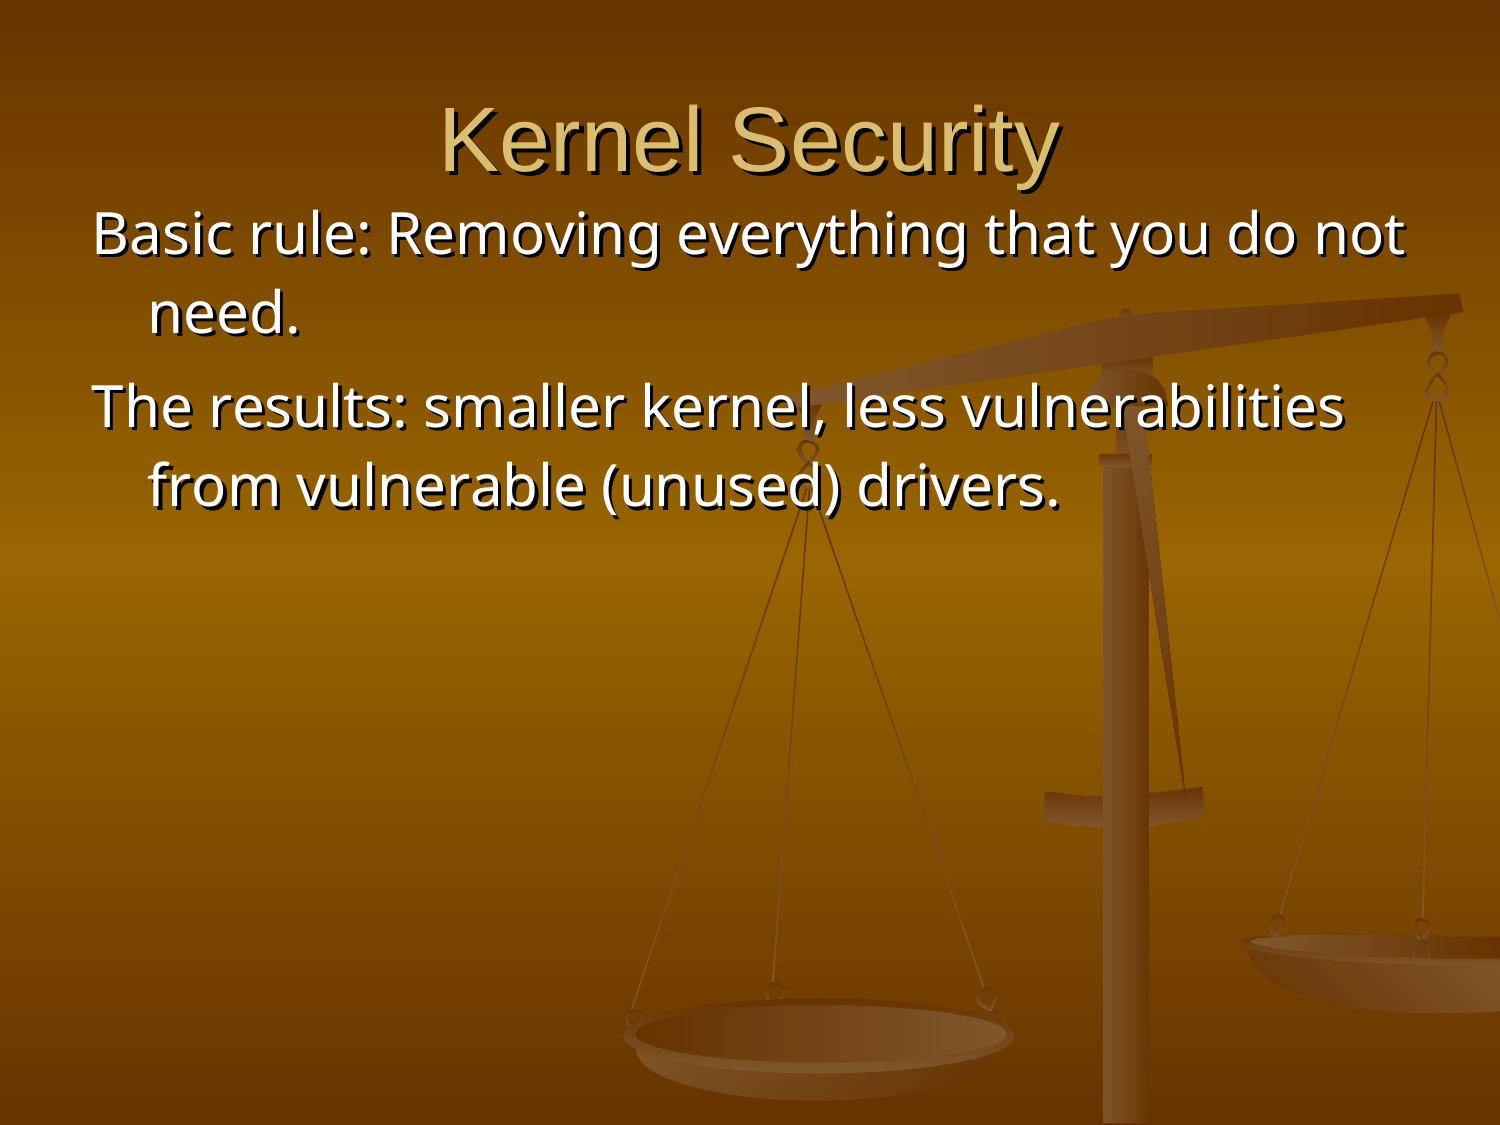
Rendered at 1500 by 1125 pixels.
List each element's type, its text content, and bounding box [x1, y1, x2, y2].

list Basic rule: Removing everything that you do not need. The results: smaller kernel, less vulnerabilities from vulnerable (unused) drivers. [76, 184, 1427, 1071]
title Kernel Security [75, 45, 1426, 234]
